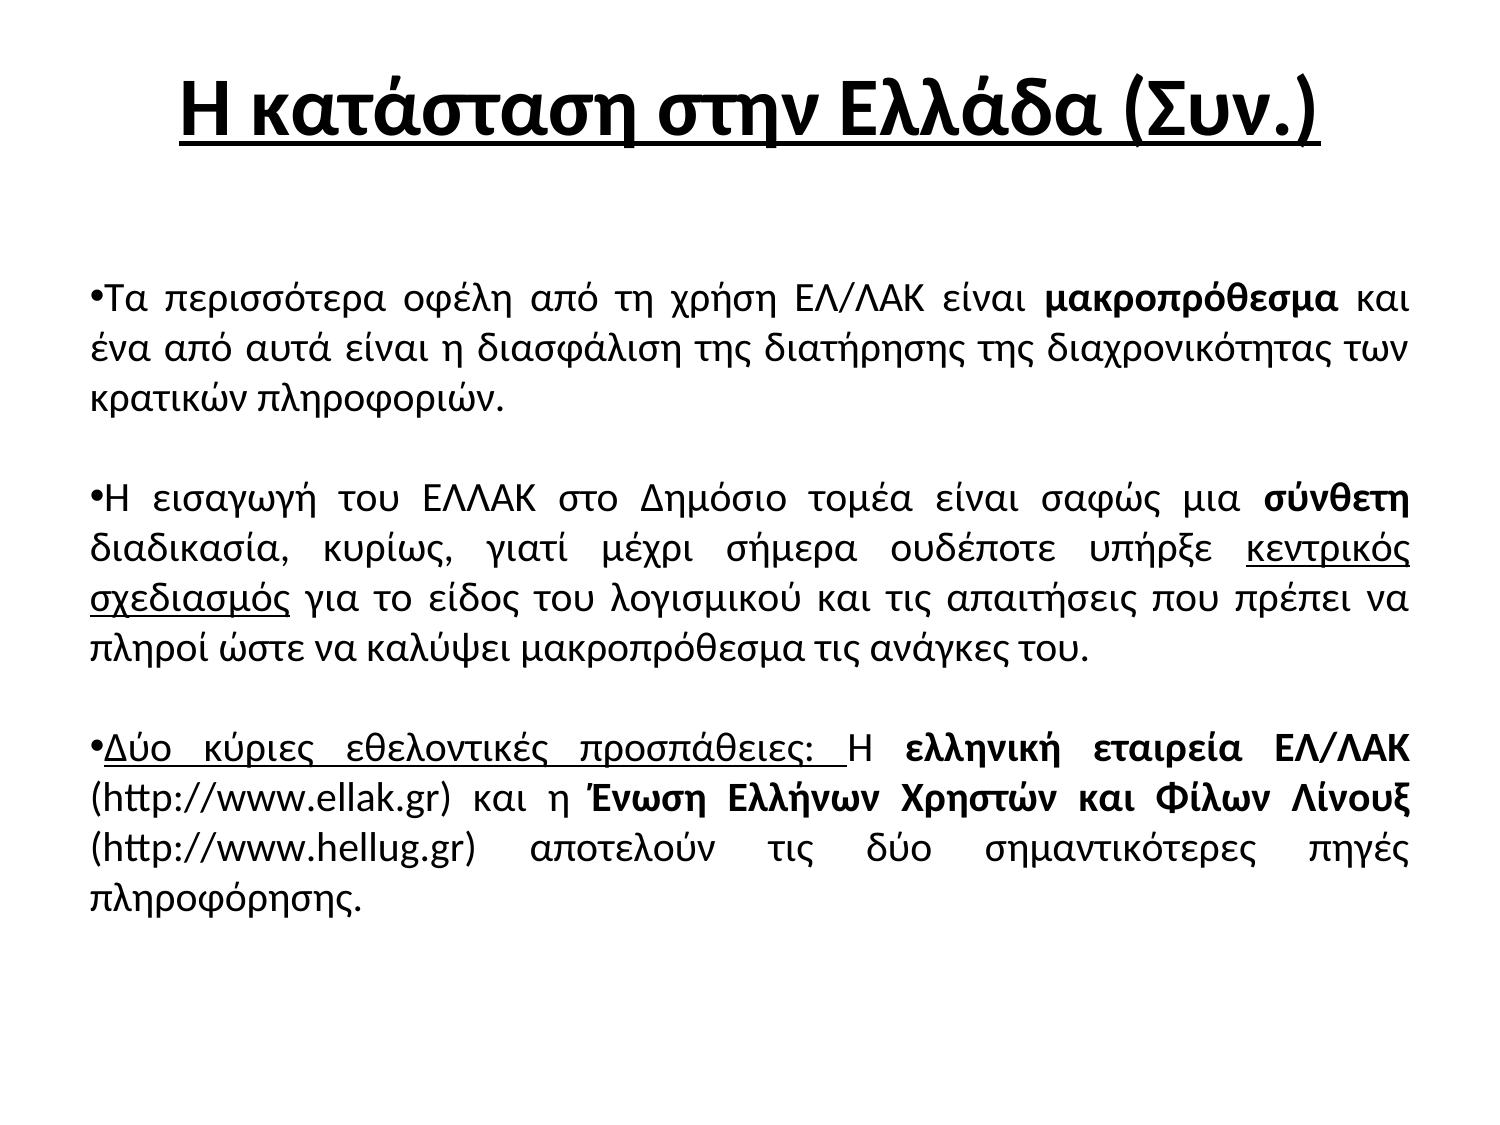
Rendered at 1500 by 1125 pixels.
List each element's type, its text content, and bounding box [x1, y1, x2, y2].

text_box Τα περισσότερα οφέλη από τη χρήση ΕΛ/ΛΑΚ είναι μακροπρόθεσμα και ένα από αυτά είναι η διασφάλιση της διατήρησης της διαχρονικότητας των κρατικών πληροφοριών. Η εισαγωγή του ΕΛΛΑΚ στο Δημόσιο τομέα είναι σαφώς μια σύνθετη διαδικασία, κυρίως, γιατί μέχρι σήμερα ουδέποτε υπήρξε κεντρικός σχεδιασμός για το είδος του λογισμικού και τις απαιτήσεις που πρέπει να πληροί ώστε να καλύψει μακροπρόθεσμα τις ανάγκες του. Δύο κύριες εθελοντικές προσπάθειες: Η ελληνική εταιρεία ΕΛ/ΛΑΚ (http://www.ellak.gr) και η Ένωση Ελλήνων Χρηστών και Φίλων Λίνουξ (http://www.hellug.gr) αποτελούν τις δύο σημαντικότερες πηγές πληροφόρησης. [75, 262, 1426, 1067]
text_box Η κατάσταση στην Ελλάδα (Συν.) [75, 45, 1426, 233]
